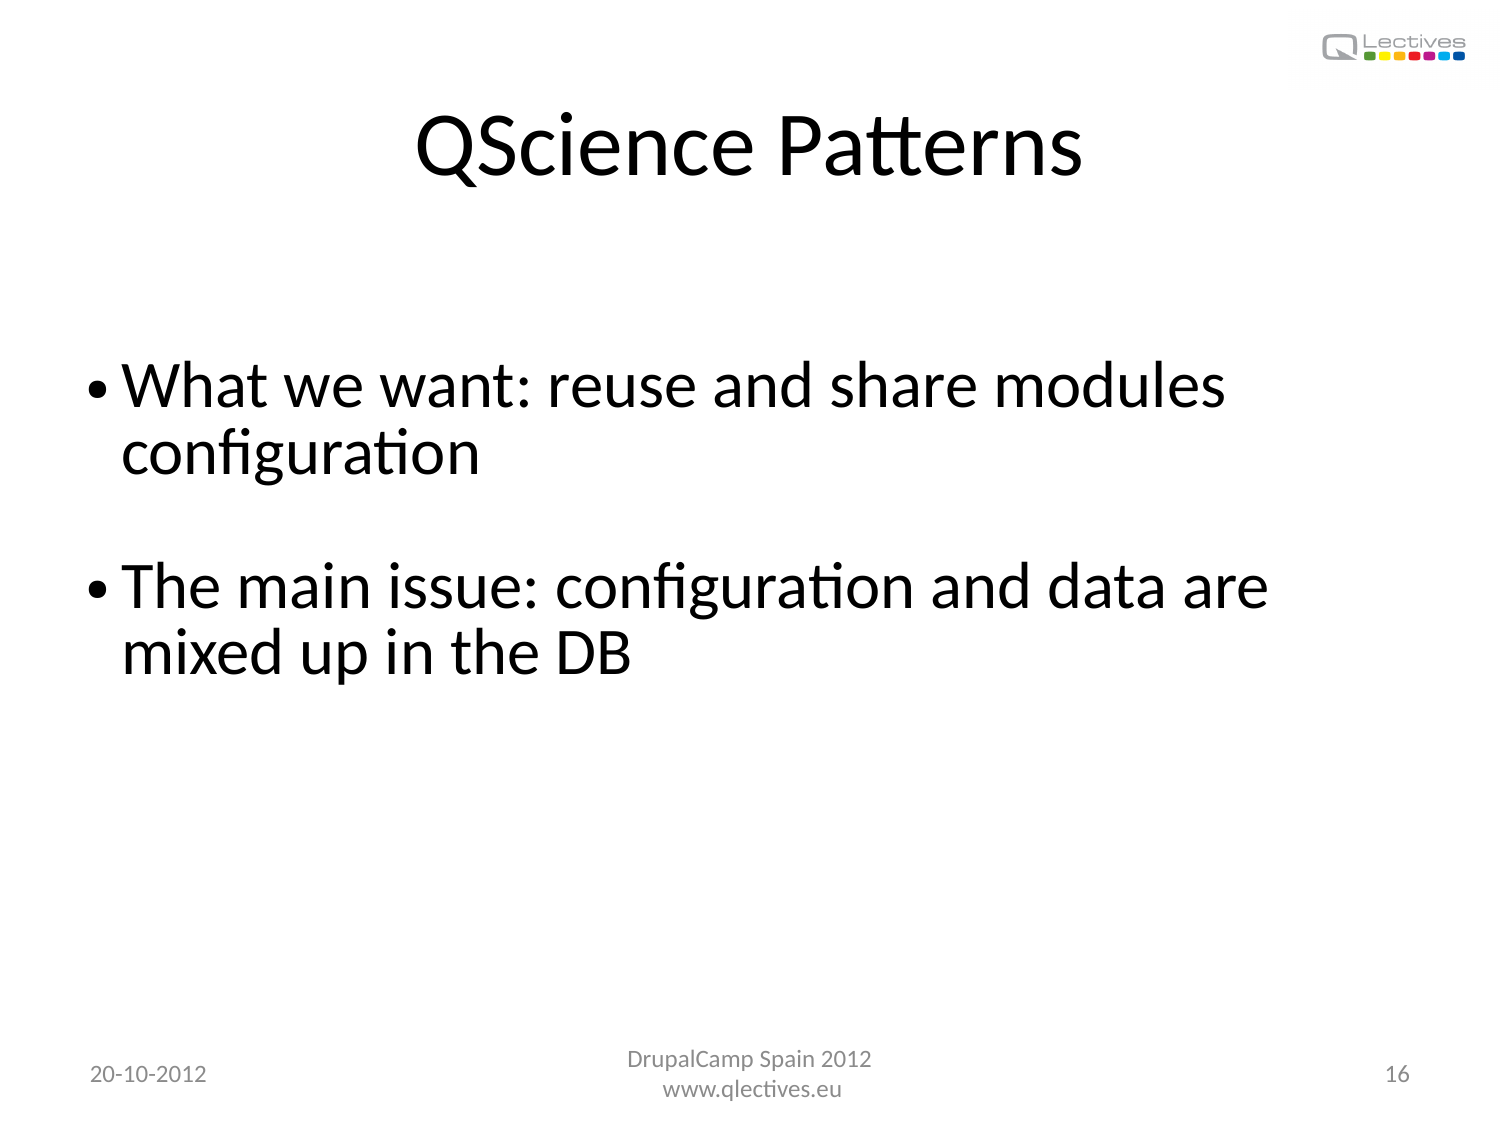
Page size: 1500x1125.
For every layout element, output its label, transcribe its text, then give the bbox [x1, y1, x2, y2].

text_box What we want: reuse and share modules configuration The main issue: configuration and data are mixed up in the DB [70, 283, 1366, 765]
text_box 20-10-2012 [74, 1042, 425, 1103]
picture [1288, 9, 1500, 90]
text_box DrupalCamp Spain 2012 www.qlectives.eu [512, 1042, 988, 1103]
text_box <number> [1074, 1042, 1425, 1103]
text_box QScience Patterns [75, 45, 1425, 233]
